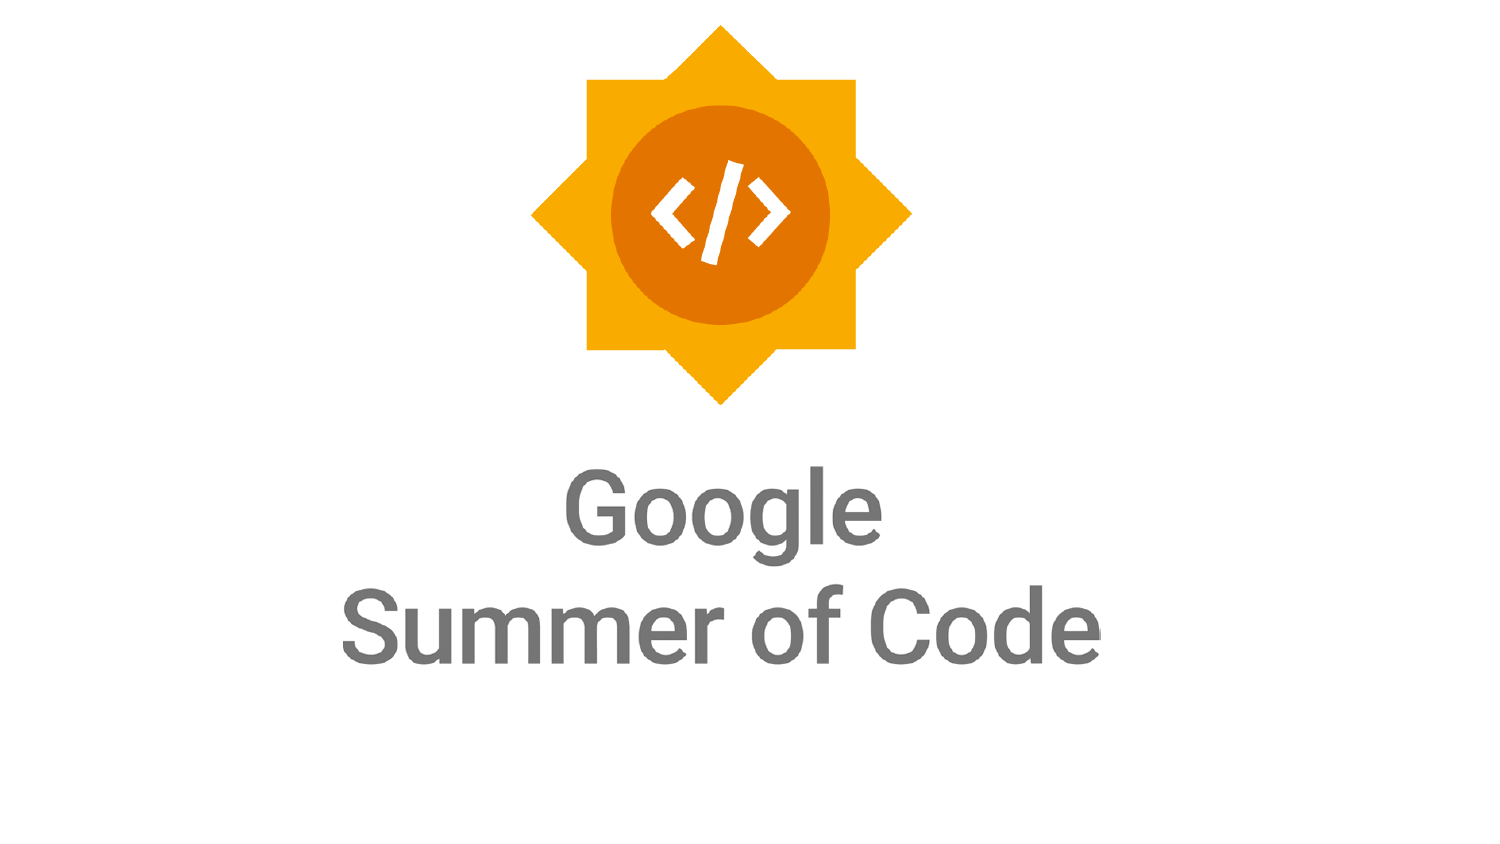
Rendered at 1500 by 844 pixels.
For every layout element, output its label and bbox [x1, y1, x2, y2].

picture [324, 24, 1118, 819]
